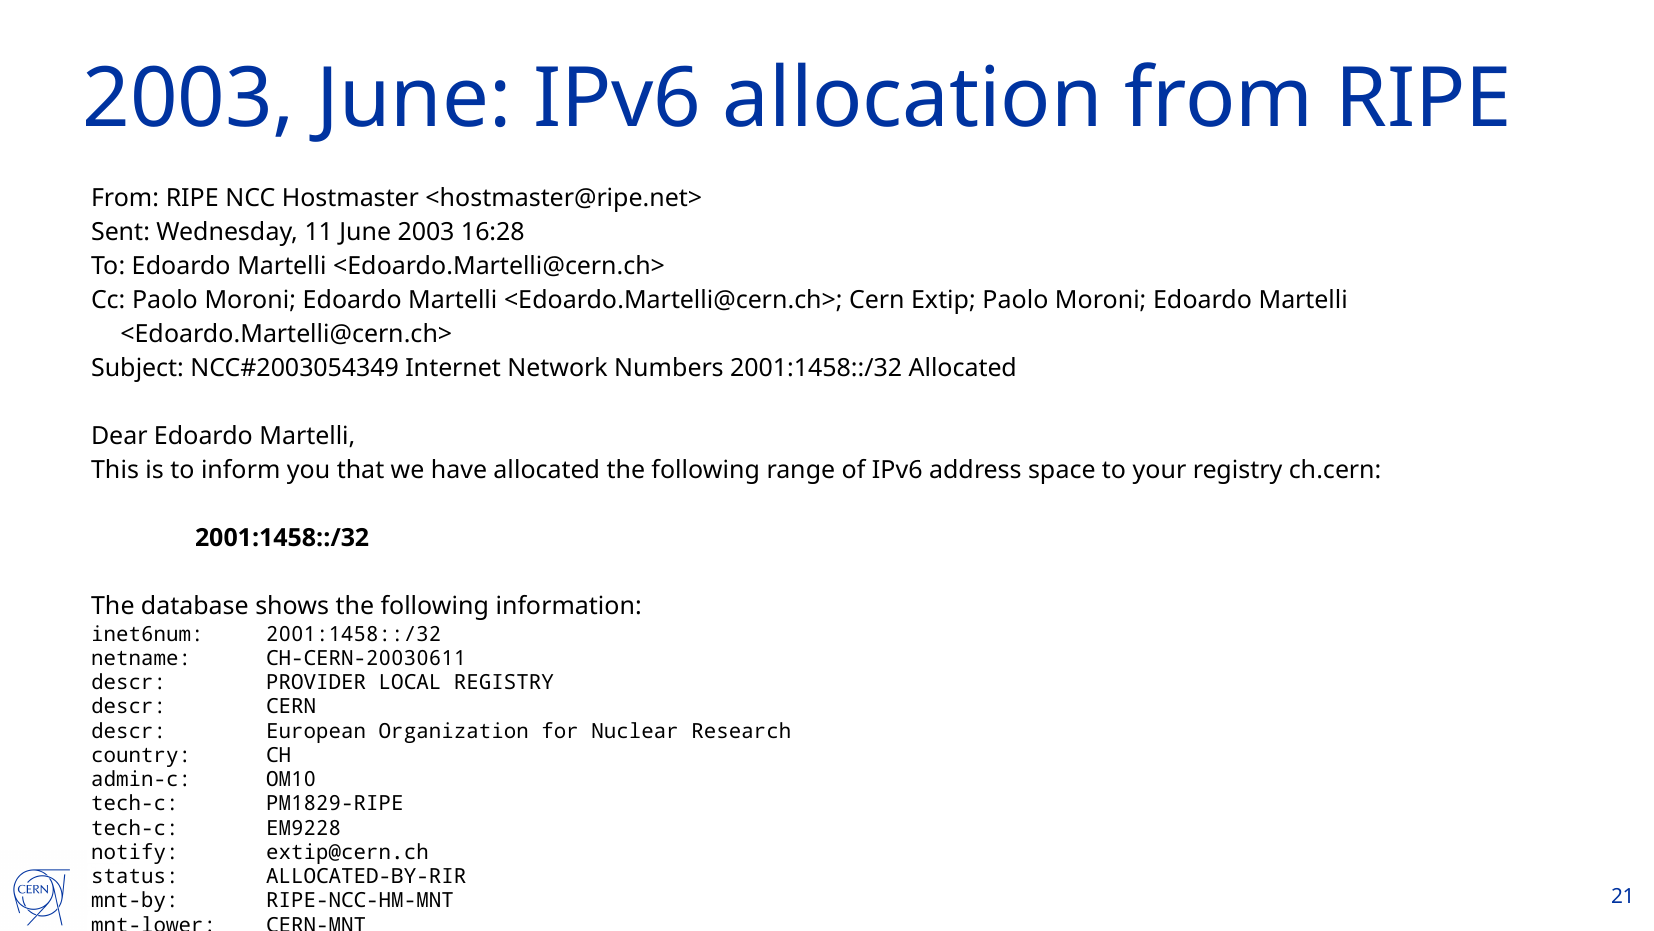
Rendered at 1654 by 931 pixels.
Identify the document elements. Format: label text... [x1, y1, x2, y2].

text_box From: RIPE NCC Hostmaster <hostmaster@ripe.net> Sent: Wednesday, 11 June 2003 16:28 To: Edoardo Martelli <Edoardo.Martelli@cern.ch> Cc: Paolo Moroni; Edoardo Martelli <Edoardo.Martelli@cern.ch>; Cern Extip; Paolo Moroni; Edoardo Martelli <Edoardo.Martelli@cern.ch> Subject: NCC#2003054349 Internet Network Numbers 2001:1458::/32 Allocated Dear Edoardo Martelli, This is to inform you that we have allocated the following range of IPv6 address space to your registry ch.cern: 2001:1458::/32 The database shows the following information: inet6num: 2001:1458::/32 netname: CH-CERN-20030611 descr: PROVIDER LOCAL REGISTRY descr: CERN descr: European Organization for Nuclear Research country: CH admin-c: OM10 tech-c: PM1829-RIPE tech-c: EM9228 notify: extip@cern.ch status: ALLOCATED-BY-RIR mnt-by: RIPE-NCC-HM-MNT mnt-lower: CERN-MNT changed: hostmaster@ripe.net 20030611 source: RIPE [76, 172, 1601, 931]
title 2003, June: IPv6 allocation from RIPE [82, 37, 1571, 193]
picture [0, 850, 76, 931]
